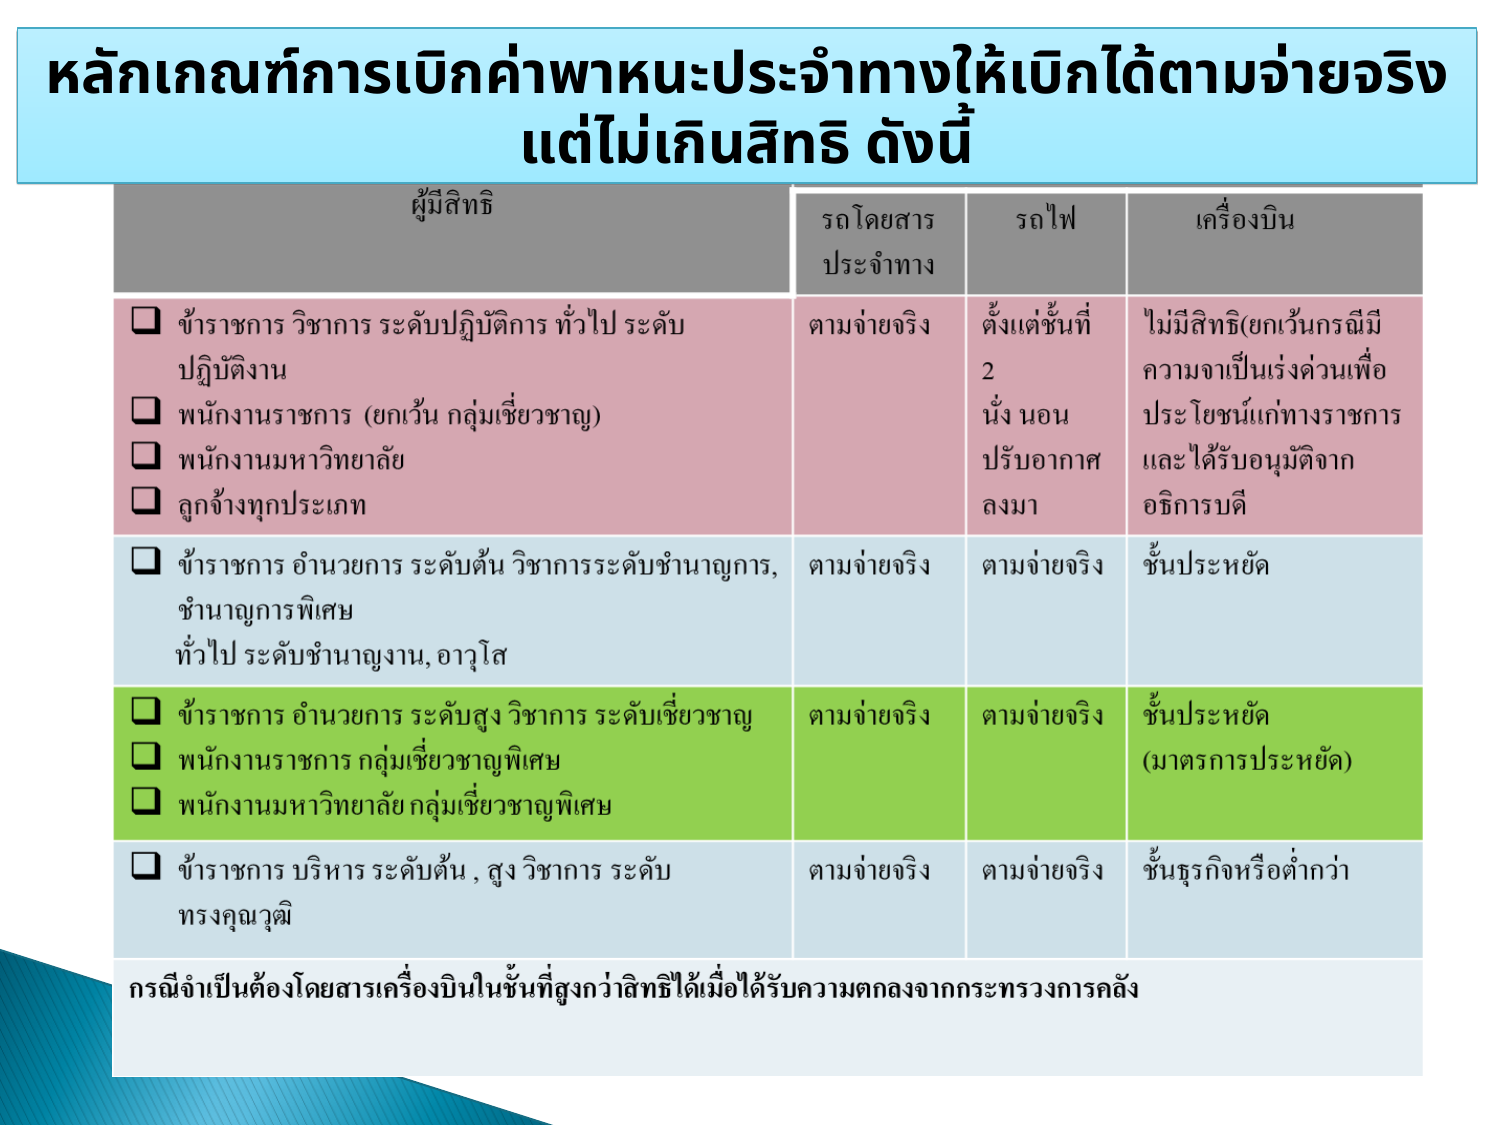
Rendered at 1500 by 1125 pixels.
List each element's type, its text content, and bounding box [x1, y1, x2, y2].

text_box หลักเกณฑ์การเบิกค่าพาหนะประจำทางให้เบิกได้ตามจ่ายจริงแต่ไม่เกินสิทธิ ดังนี้ [17, 27, 1477, 114]
picture [112, 185, 1424, 1077]
